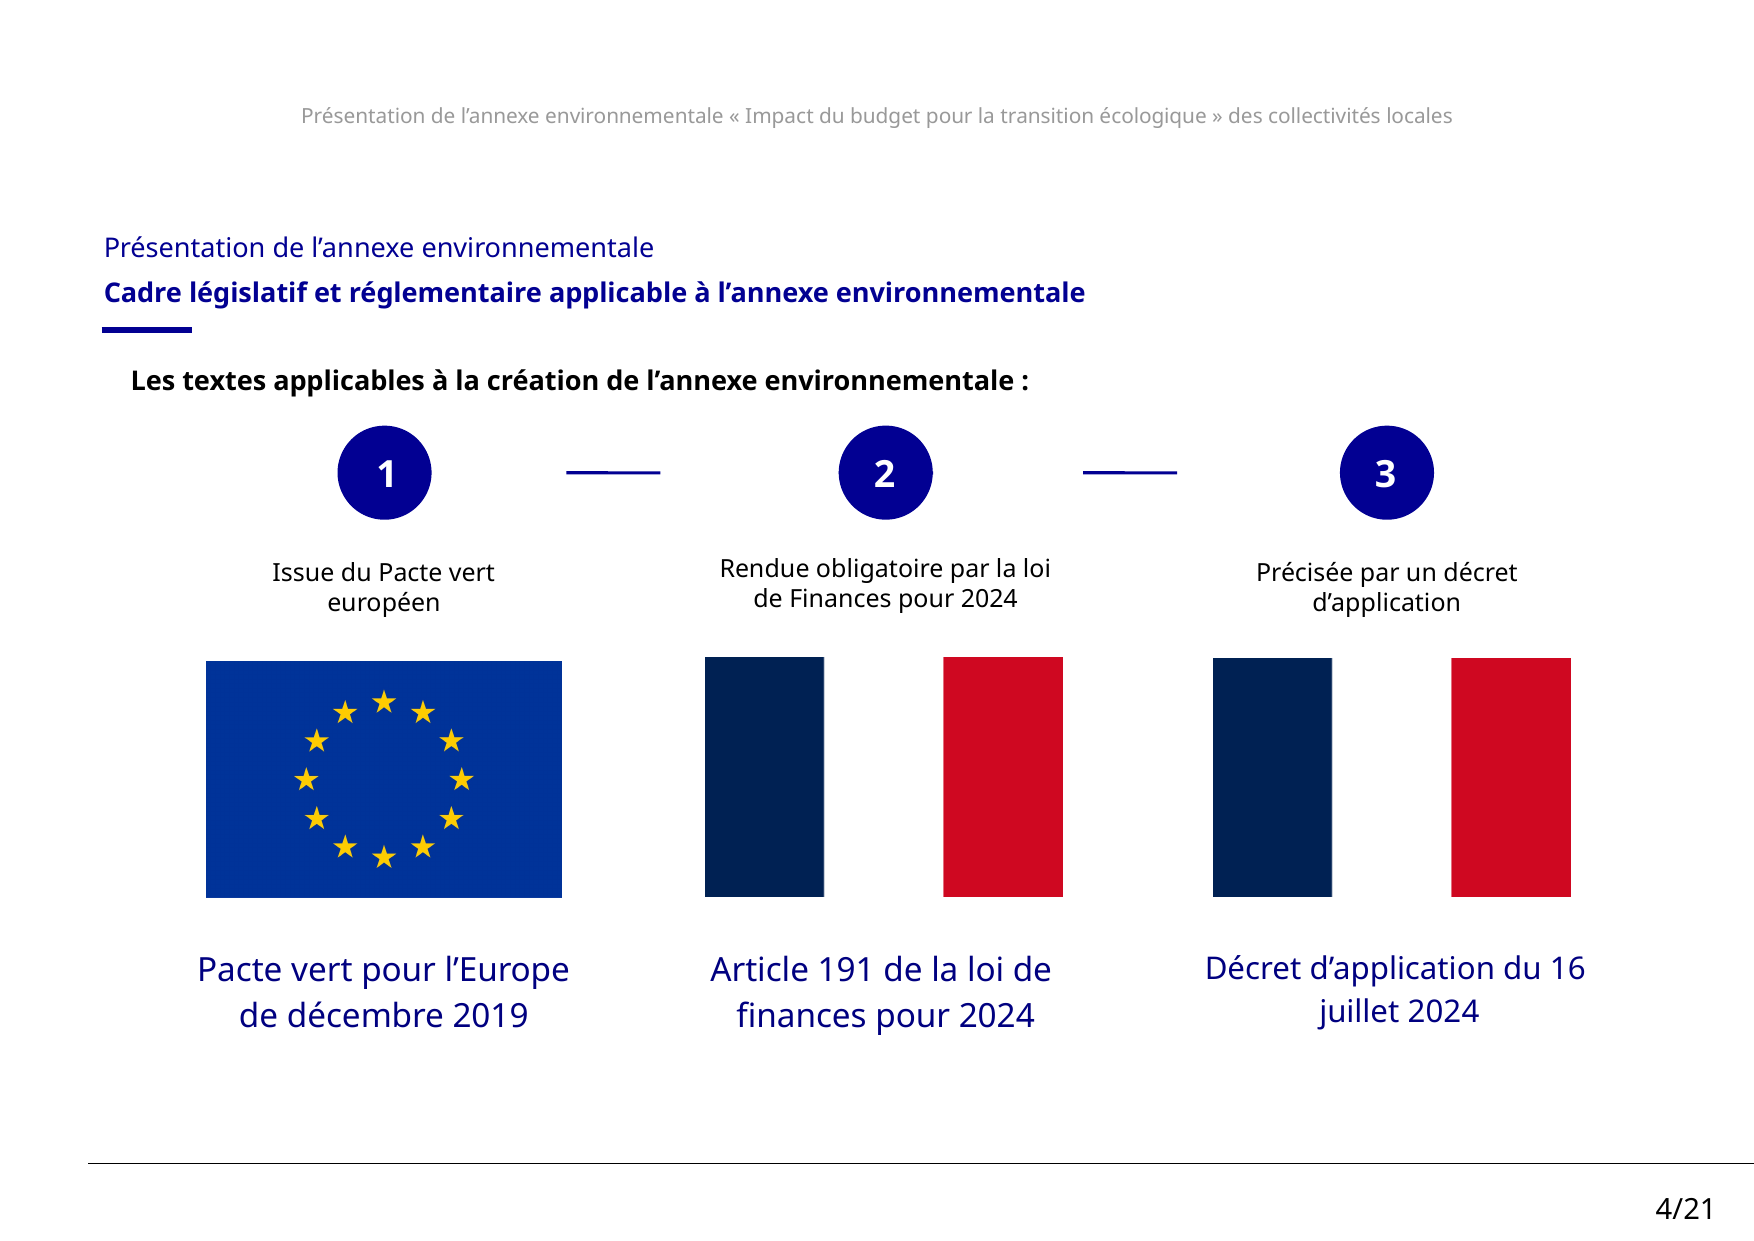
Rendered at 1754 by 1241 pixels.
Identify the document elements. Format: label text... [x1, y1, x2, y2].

text_box Rendue obligatoire par la loi de Finances pour 2024 [704, 537, 1068, 628]
text_box Précisée par un décret d’application [1215, 541, 1559, 632]
text_box 1 [361, 436, 408, 510]
text_box Pacte vert pour l’Europe de décembre 2019 [141, 938, 626, 1035]
text_box Présentation de l’annexe environnementale Cadre législatif et réglementaire applicable à l’annexe environnementale [88, 208, 1642, 323]
text_box Issue du Pacte vert européen [202, 541, 566, 632]
text_box Décret d’application du 16 juillet 2024 [1157, 938, 1642, 1152]
text_box 2 [858, 436, 913, 510]
text_box Présentation de l’annexe environnementale « Impact du budget pour la transition écologique » des collectivités locales [267, 82, 1487, 143]
picture [705, 657, 1063, 897]
picture [1213, 658, 1571, 897]
text_box <numéro>/21 [1515, 1181, 1732, 1237]
text_box 3 [1360, 434, 1414, 510]
text_box Article 191 de la loi de finances pour 2024 [643, 938, 1128, 1128]
text_box Les textes applicables à la création de l’annexe environnementale : [115, 354, 1111, 436]
text_box [1339, 425, 1435, 520]
text_box [838, 436, 933, 520]
text_box [337, 436, 432, 520]
text_box 2 [1131, 433, 1186, 509]
picture [206, 661, 562, 898]
